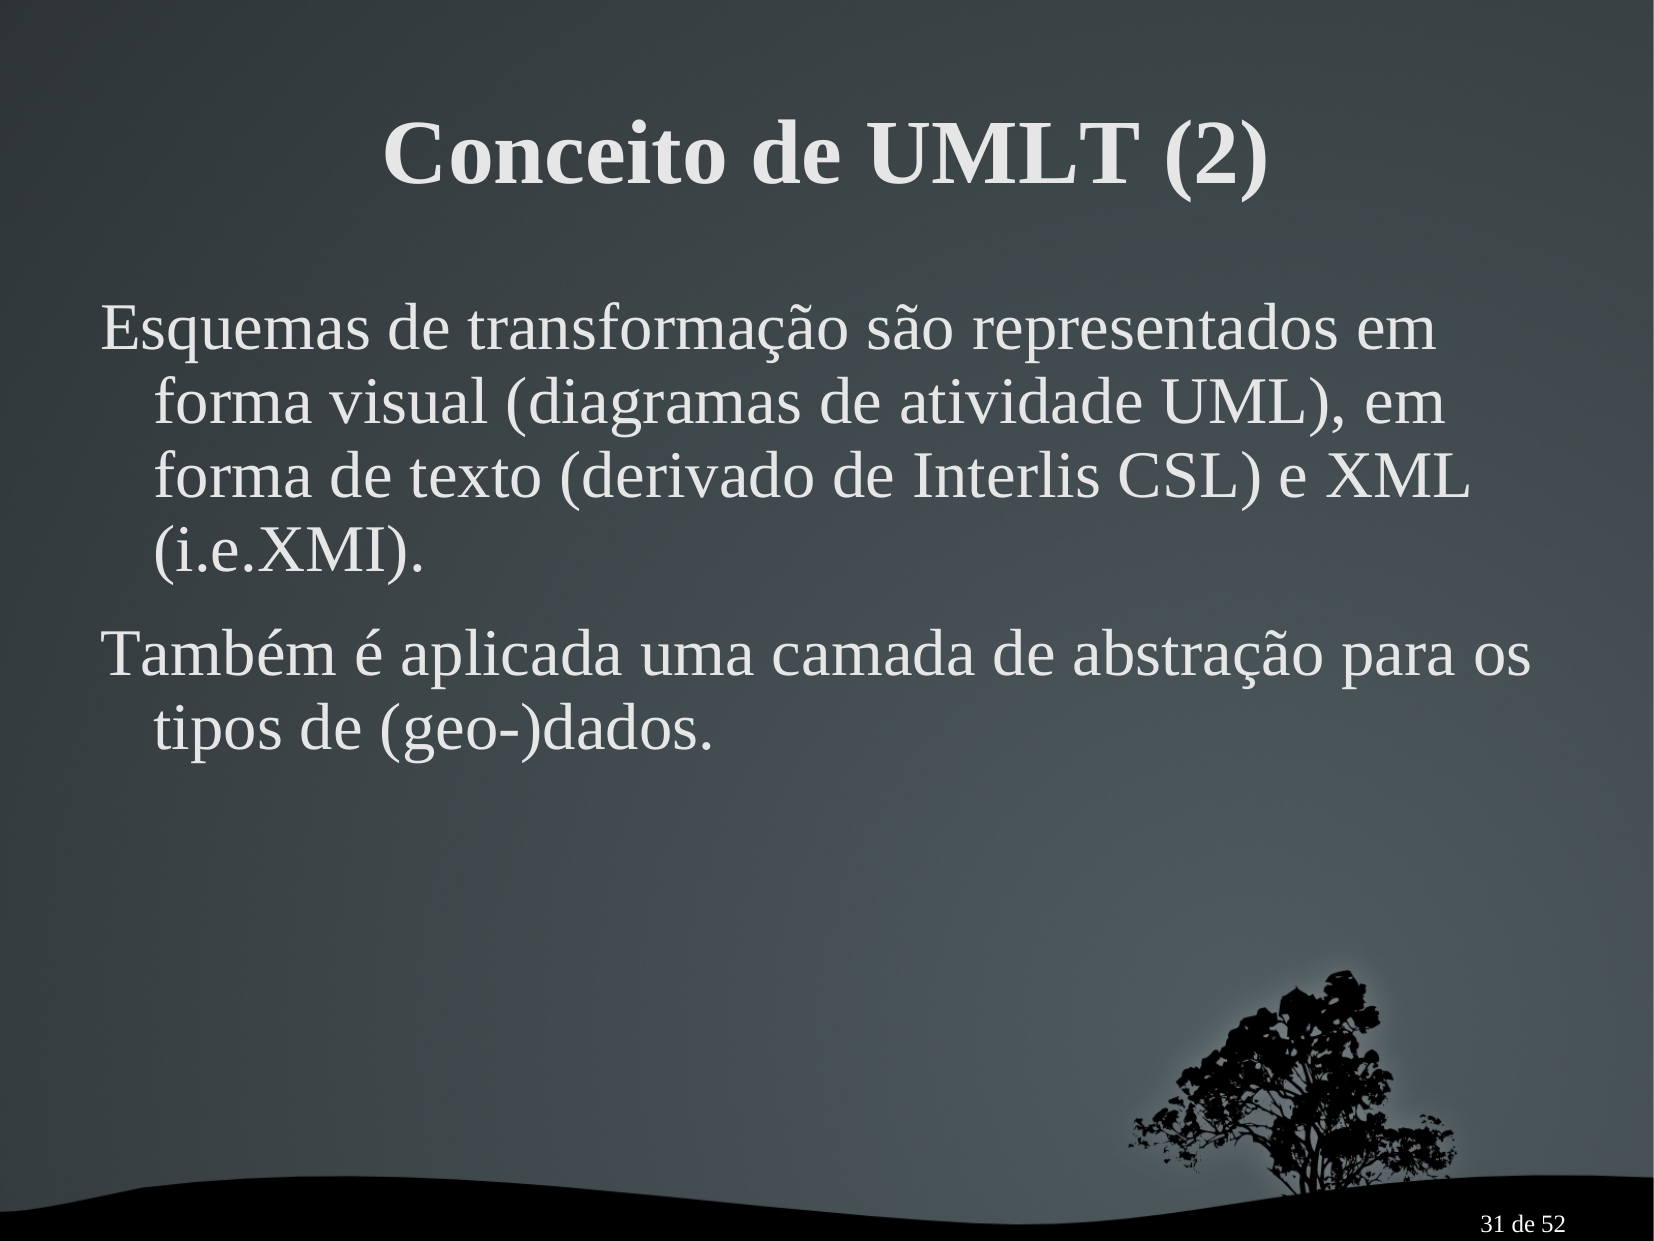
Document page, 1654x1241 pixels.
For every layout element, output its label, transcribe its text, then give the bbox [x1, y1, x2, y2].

title Conceito de UMLT (2) [82, 49, 1571, 257]
list Esquemas de transformação são representados em forma visual (diagramas de atividade UML), em forma de texto (derivado de Interlis CSL) e XML (i.e.XMI). Também é aplicada uma camada de abstração para os tipos de (geo-)dados. [82, 290, 1571, 1109]
picture [0, 0, 1654, 1241]
